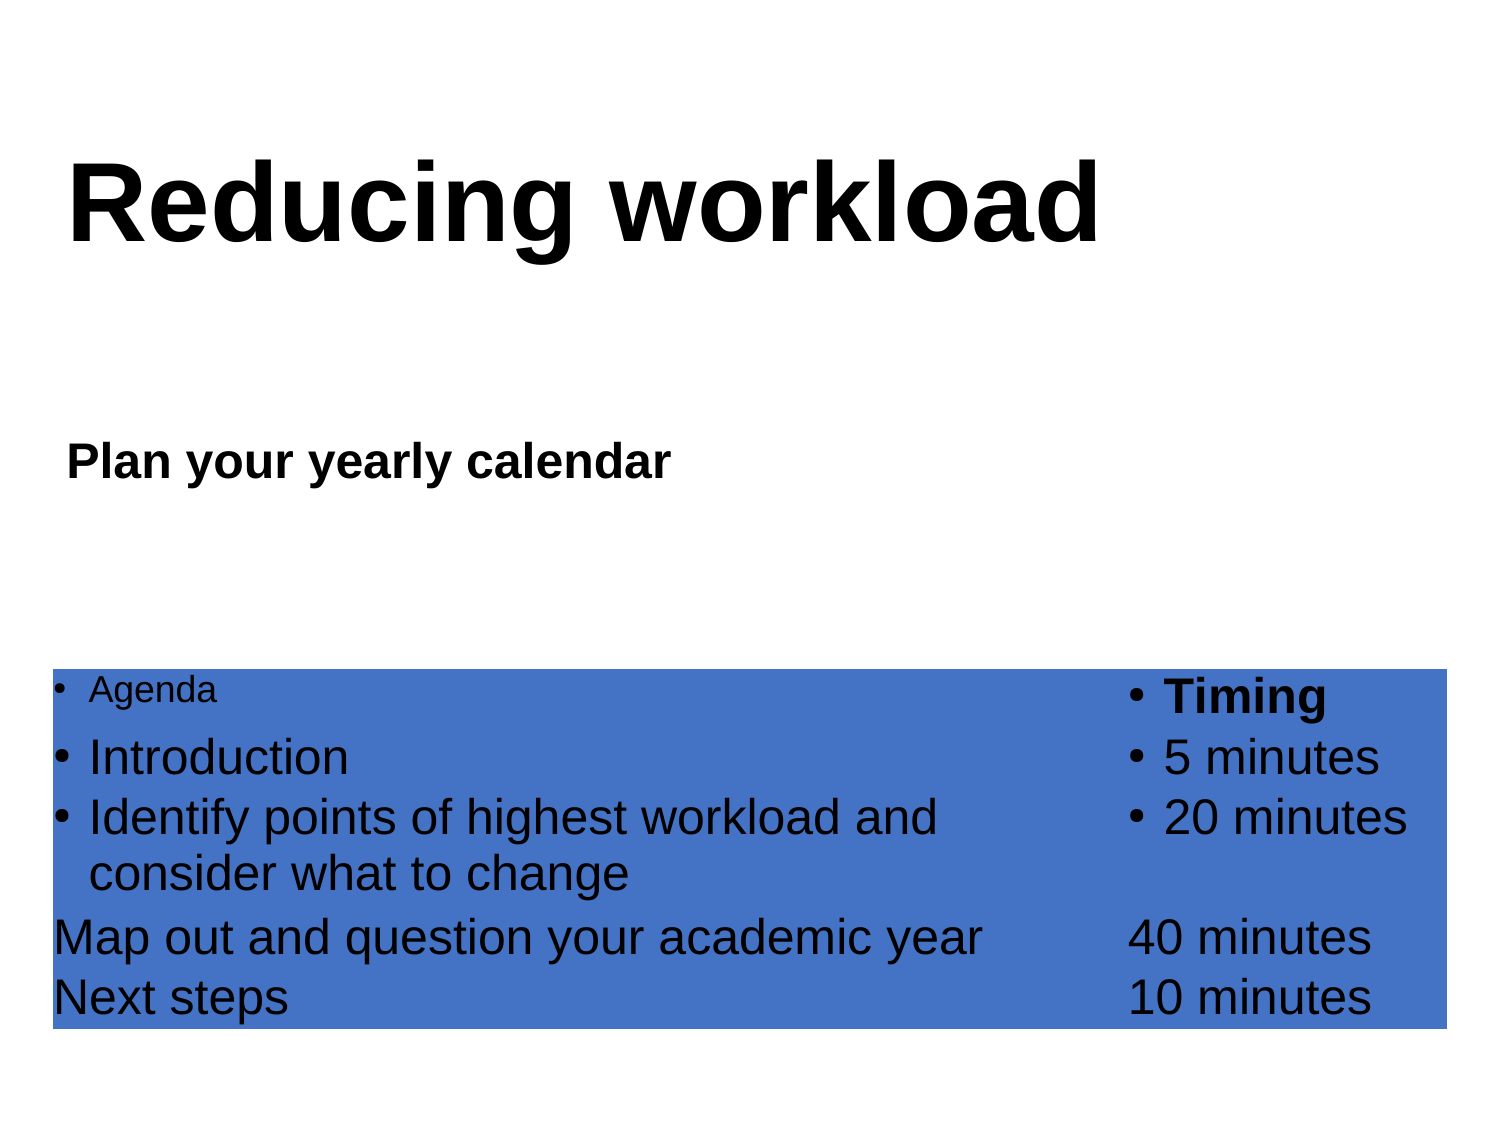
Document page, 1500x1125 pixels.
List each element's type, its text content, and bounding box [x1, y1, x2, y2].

text_box Plan your yearly calendar [51, 420, 1446, 497]
title Reducing workload [51, 78, 1401, 315]
table_cell Introduction [53, 729, 1128, 789]
table_cell 40 minutes [1128, 909, 1447, 969]
table_cell 10 minutes [1128, 969, 1447, 1029]
table_cell Identify points of highest workload and consider what to change [53, 789, 1128, 909]
table_header Agenda [53, 669, 1128, 729]
table_cell 40 minutes [1132, 926, 1144, 943]
table_cell Next steps [53, 969, 1128, 1029]
table_cell Map out and question your academic year [53, 909, 1128, 969]
table_cell 5 minutes [1128, 729, 1447, 789]
table_header Timing [1128, 669, 1447, 729]
table_cell 20 minutes [1128, 789, 1447, 909]
